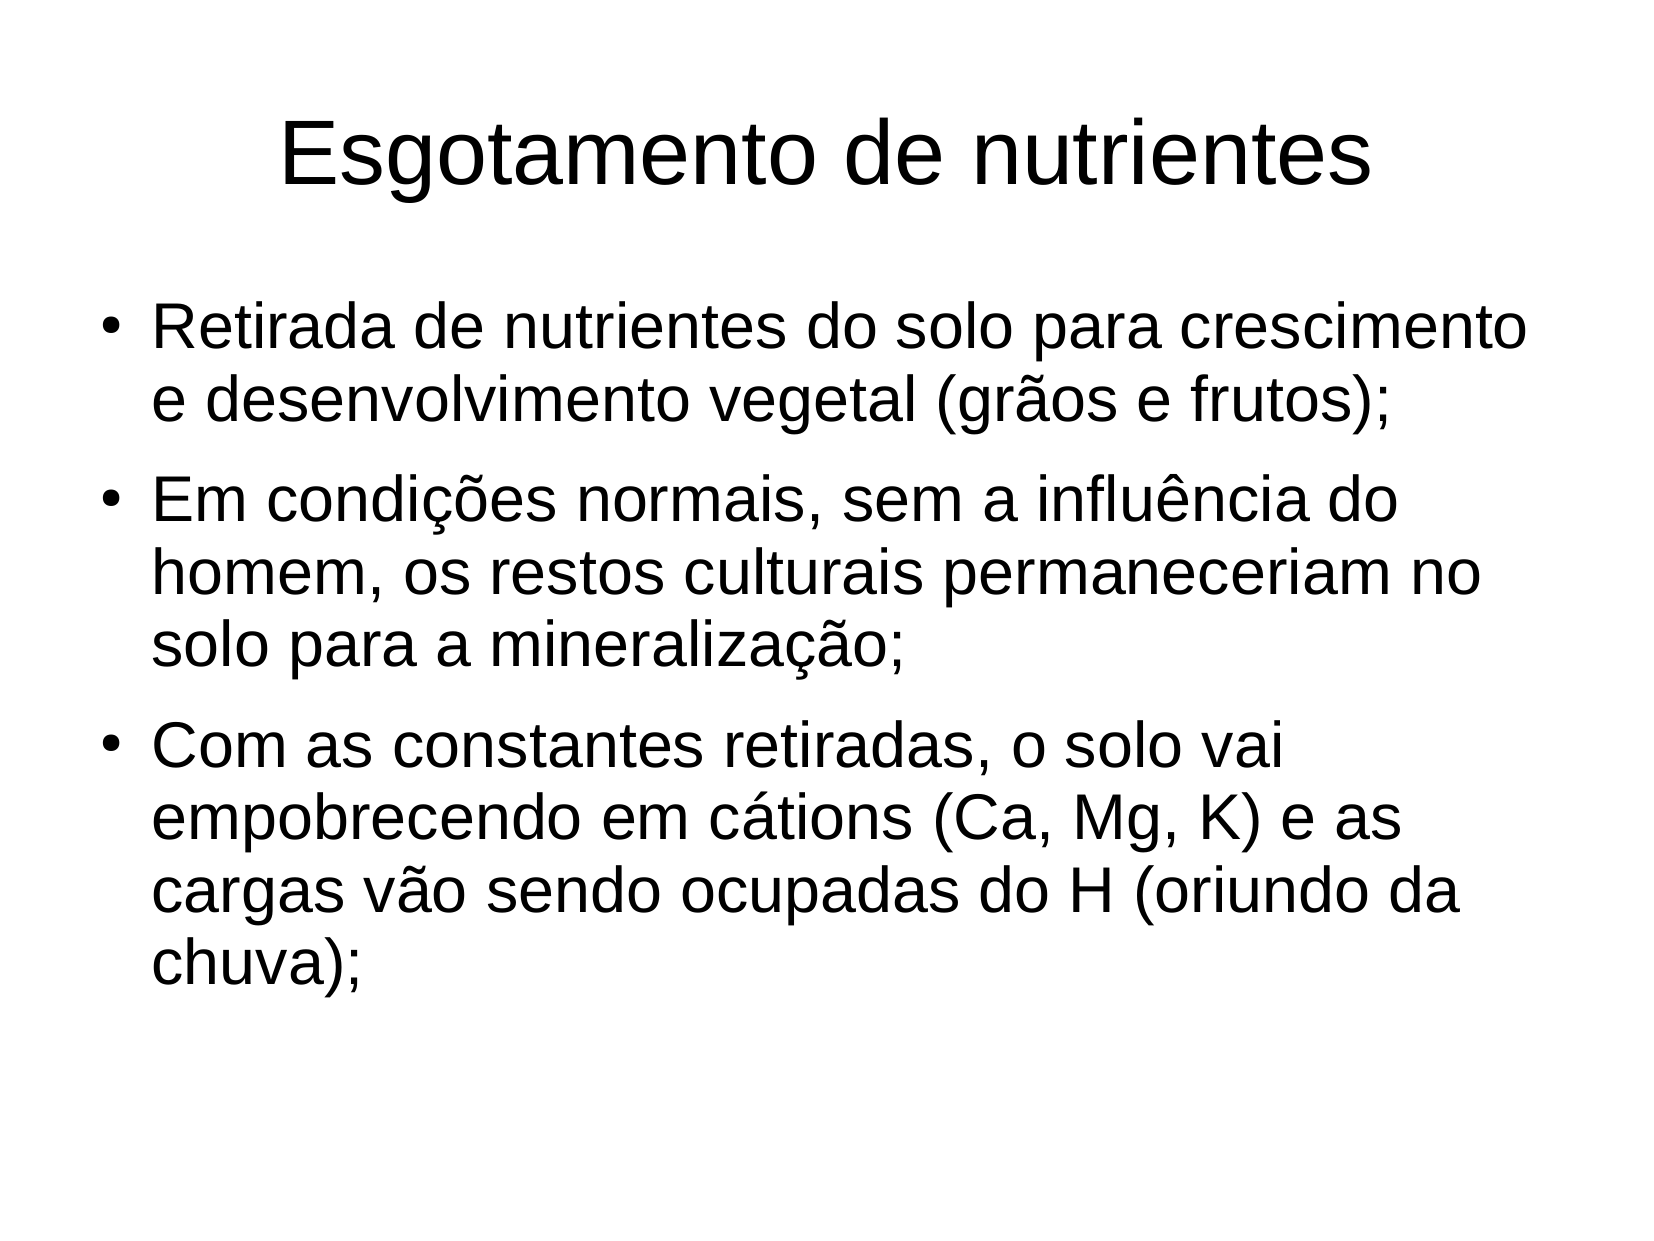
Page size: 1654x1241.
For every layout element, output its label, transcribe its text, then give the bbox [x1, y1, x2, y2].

list Retirada de nutrientes do solo para crescimento e desenvolvimento vegetal (grãos e frutos); Em condições normais, sem a influência do homem, os restos culturais permaneceriam no solo para a mineralização; Com as constantes retiradas, o solo vai empobrecendo em cátions (Ca, Mg, K) e as cargas vão sendo ocupadas do H (oriundo da chuva); [82, 290, 1571, 1010]
title Esgotamento de nutrientes [82, 49, 1571, 257]
